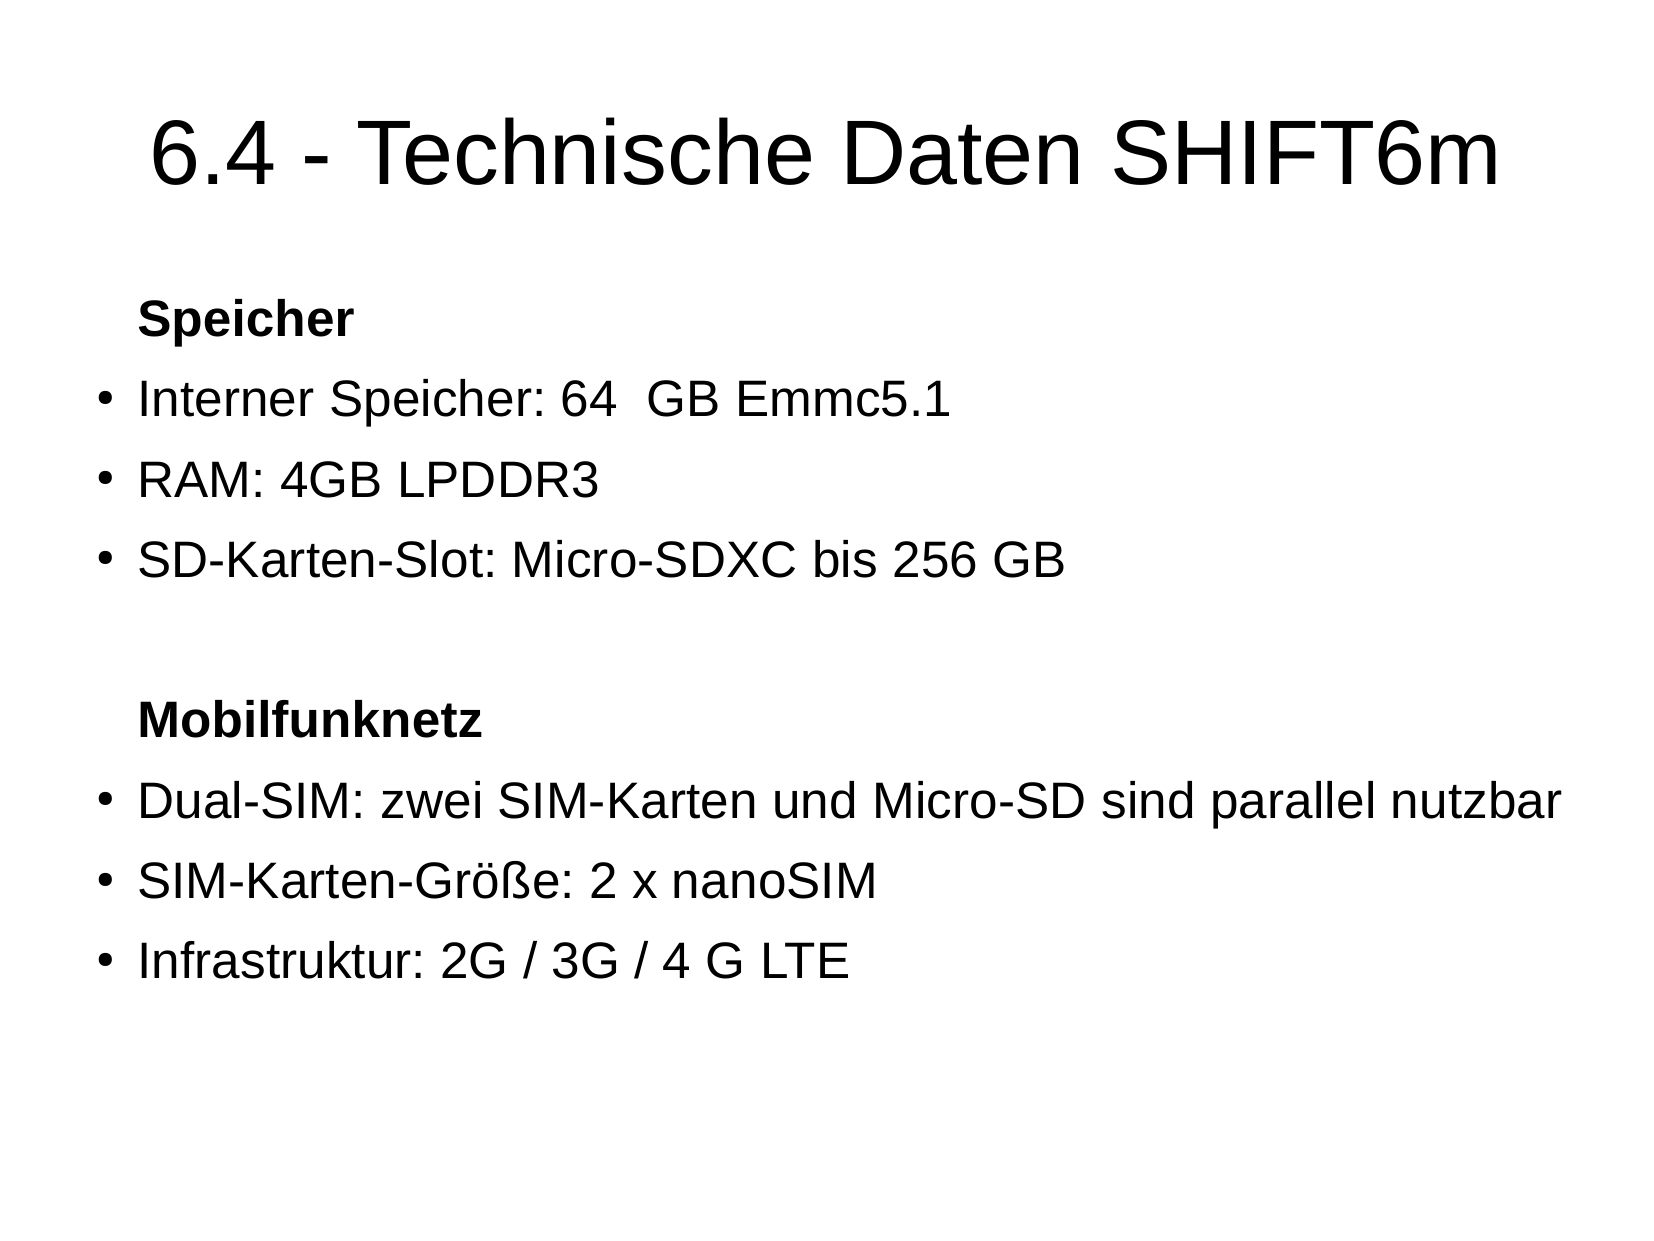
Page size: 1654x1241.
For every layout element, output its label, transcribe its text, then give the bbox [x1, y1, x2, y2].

title 6.4 - Technische Daten SHIFT6m [82, 49, 1571, 257]
list Speicher Interner Speicher: 64 GB Emmc5.1 RAM: 4GB LPDDR3 SD-Karten-Slot: Micro-SDXC bis 256 GB Mobilfunknetz Dual-SIM: zwei SIM-Karten und Micro-SD sind parallel nutzbar SIM-Karten-Größe: 2 x nanoSIM Infrastruktur: 2G / 3G / 4 G LTE [82, 290, 1571, 1010]
